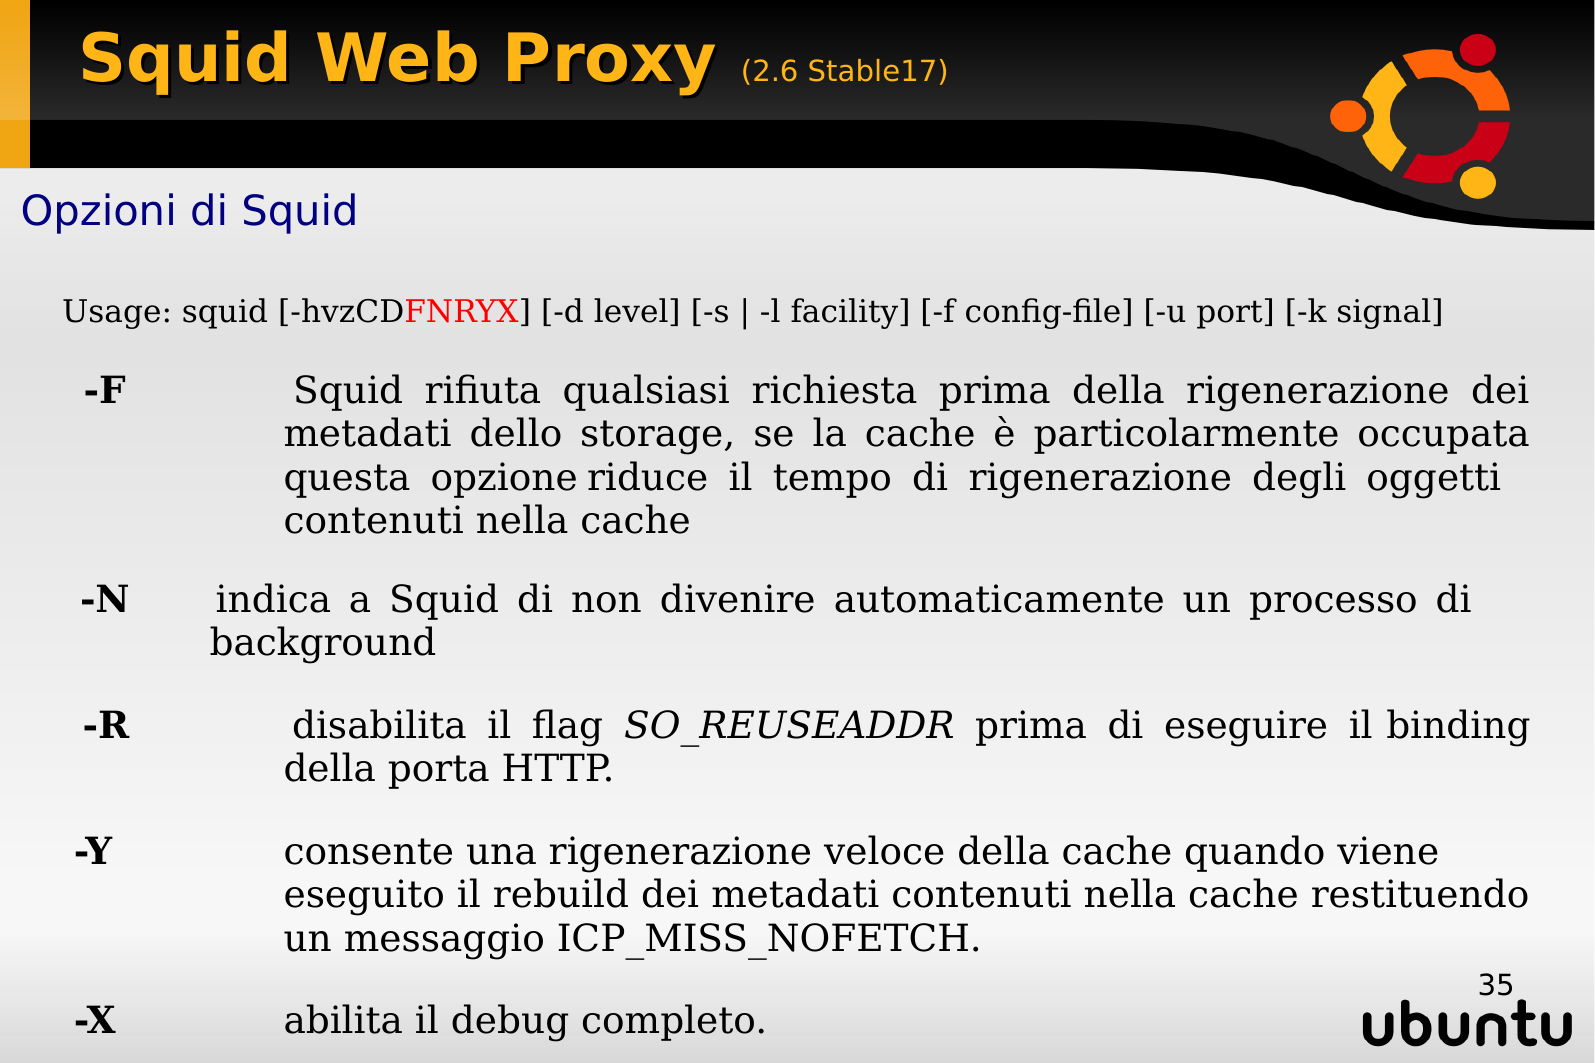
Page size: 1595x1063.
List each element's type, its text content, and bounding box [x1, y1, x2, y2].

text_box Squid Web Proxy (2.6 Stable17) [23, 11, 1004, 105]
text_box Usage: squid [-hvzCDFNRYX] [-d level] [-s | -l facility] [-f config-file] [-u port] [-k signal] -F Squid rifiuta qualsiasi richiesta prima della rigenerazione dei metadati dello storage, se la cache è particolarmente occupata questa opzione riduce il tempo di rigenerazione degli oggetti contenuti nella cache -N indica a Squid di non divenire automaticamente un processo di background -R disabilita il flag SO_REUSEADDR prima di eseguire il binding della porta HTTP. -Y consente una rigenerazione veloce della cache quando viene eseguito il rebuild dei metadati contenuti nella cache restituendo un messaggio ICP_MISS_NOFETCH. -X abilita il debug completo. [59, 285, 1536, 1050]
picture [0, 0, 1595, 1063]
text_box Opzioni di Squid [17, 178, 1554, 243]
